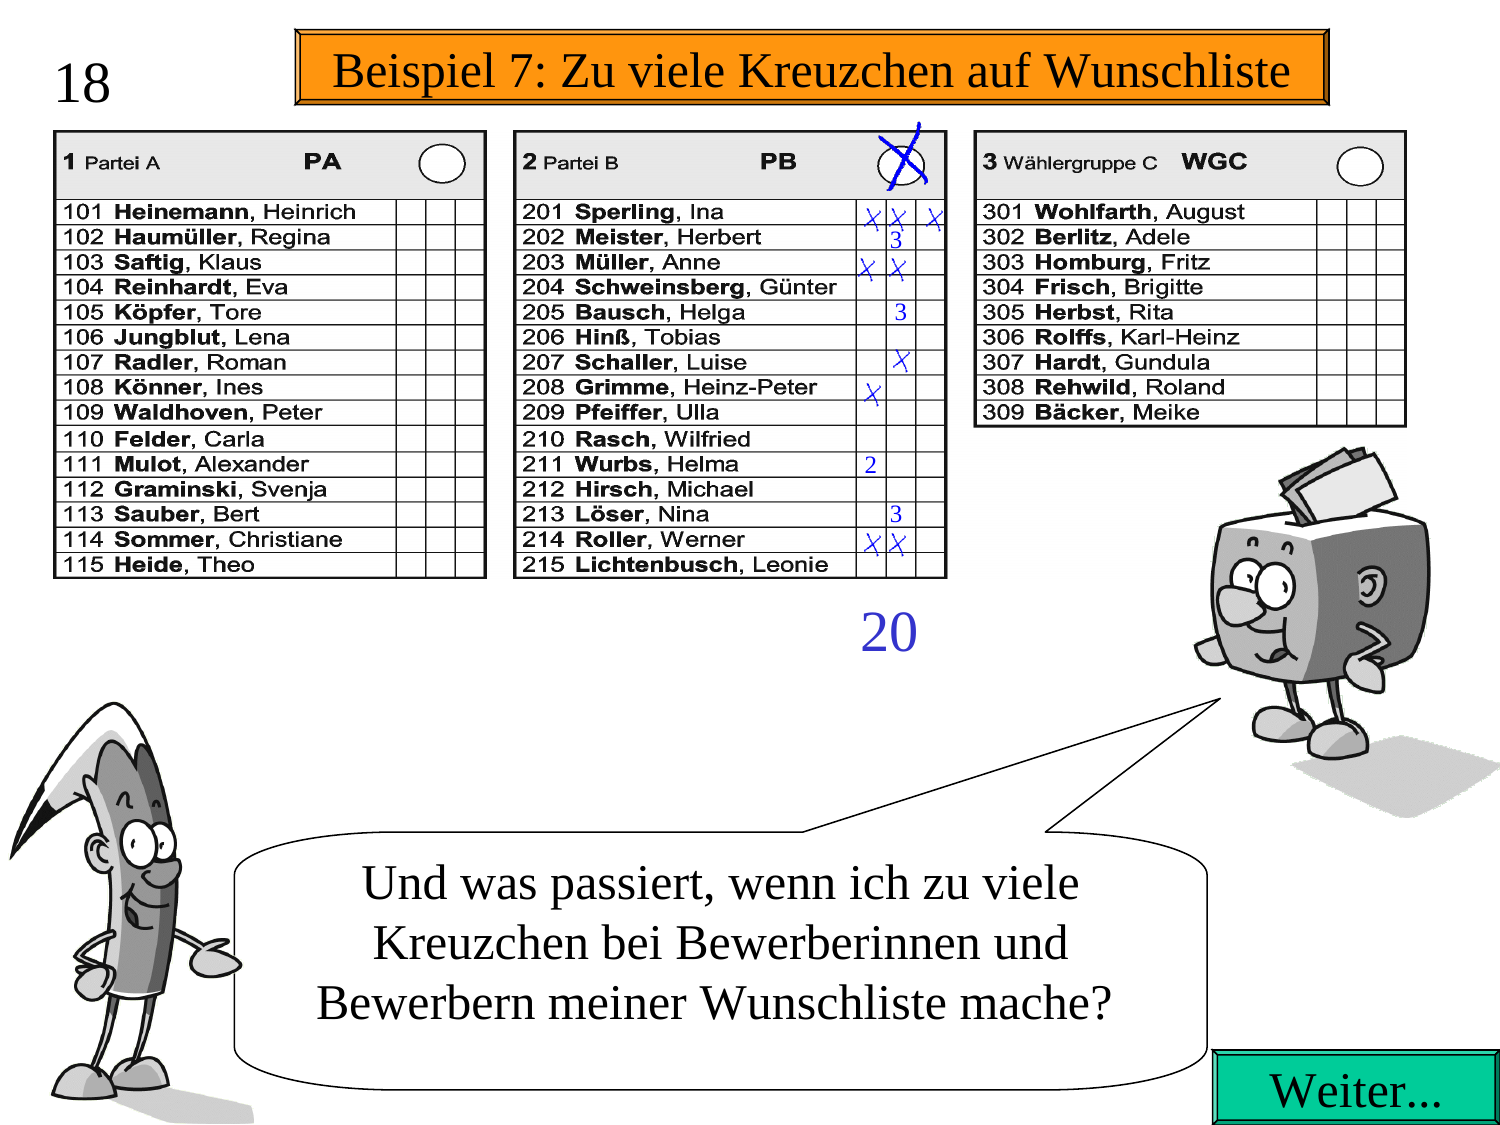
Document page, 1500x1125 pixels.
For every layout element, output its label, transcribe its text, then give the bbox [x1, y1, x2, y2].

text_box 3 [875, 490, 925, 528]
text_box 20 [845, 585, 946, 663]
picture [53, 119, 1500, 818]
text_box 3 [879, 288, 943, 364]
text_box Weiter... [1218, 1055, 1495, 1120]
text_box Beispiel 7: Zu viele Kreuzchen auf Wunschliste [301, 35, 1323, 99]
text_box 3 [875, 215, 938, 278]
text_box 18 [38, 36, 138, 138]
text_box 2 [849, 440, 913, 503]
text_box Und was passiert, wenn ich zu viele Kreuzchen bei Bewerberinnen und Bewerbern meiner Wunschliste mache? [254, 709, 1208, 1090]
picture [4, 691, 254, 1124]
